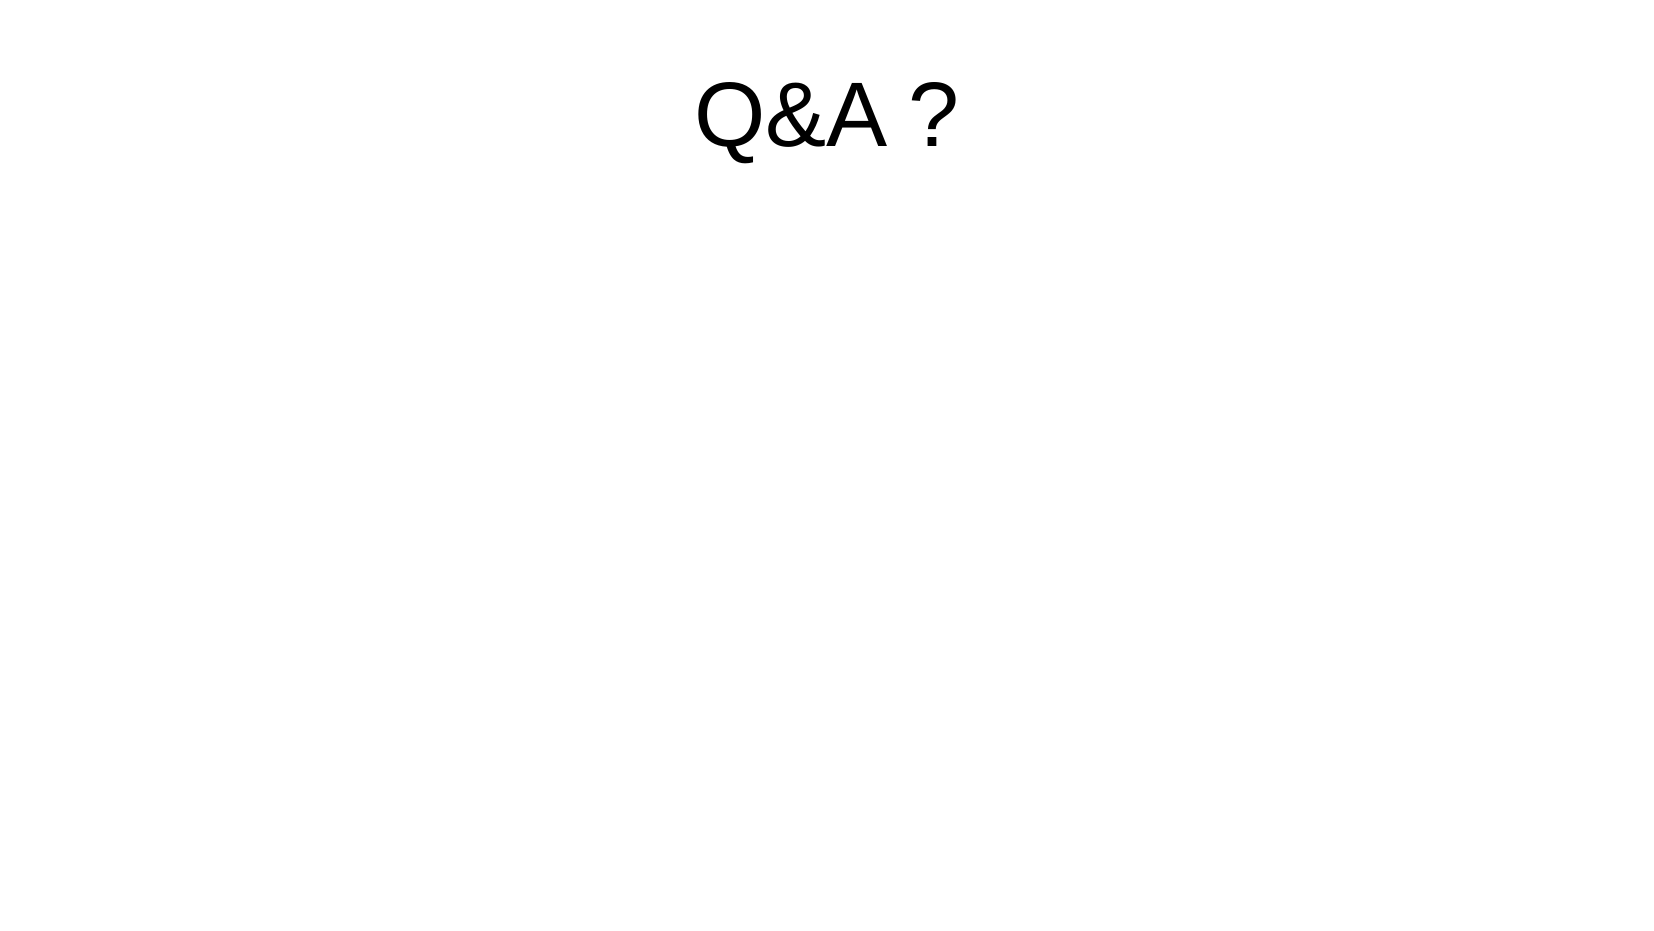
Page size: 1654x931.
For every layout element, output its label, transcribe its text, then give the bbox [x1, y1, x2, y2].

title Q&A ? [82, 37, 1571, 193]
